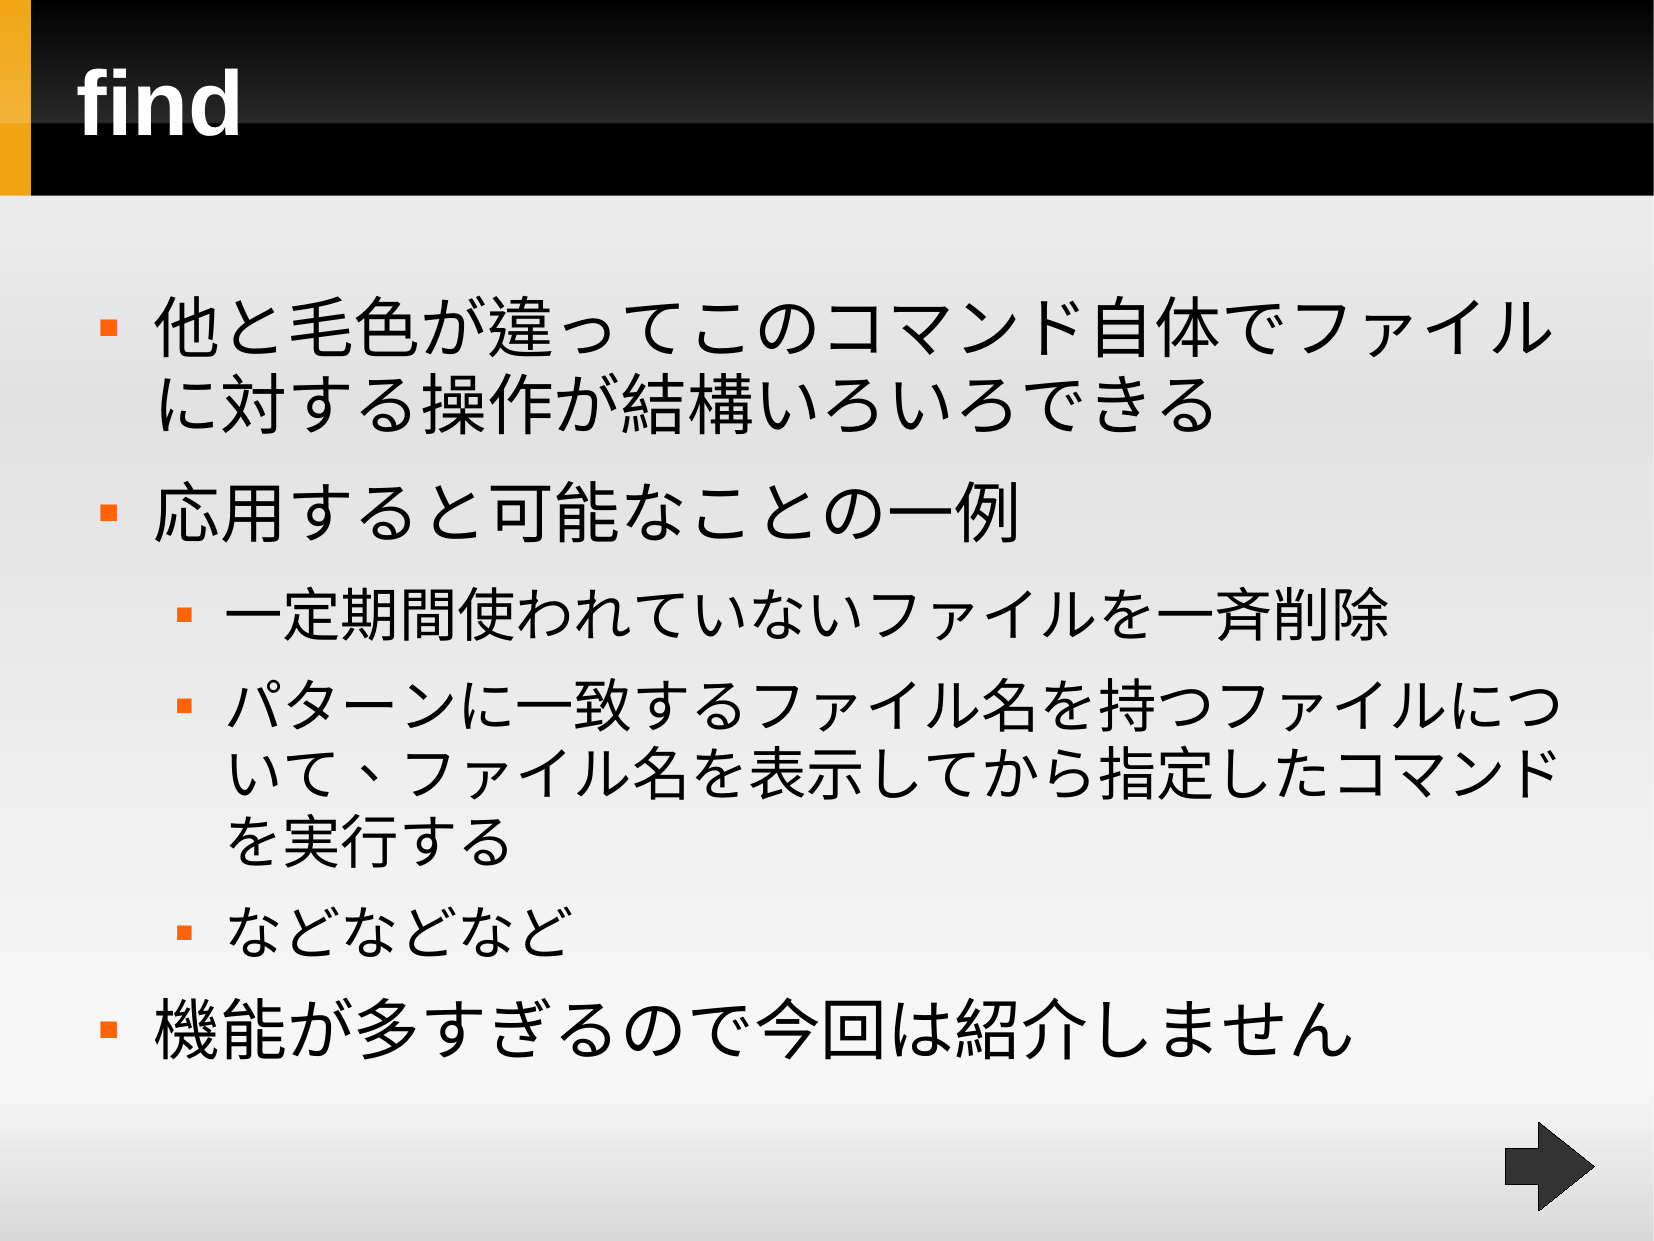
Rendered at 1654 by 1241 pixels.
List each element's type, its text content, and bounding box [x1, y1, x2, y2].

text_box [1505, 1122, 1595, 1211]
title find [76, 7, 1565, 200]
picture [0, 0, 1654, 1241]
list 他と毛色が違ってこのコマンド自体でファイルに対する操作が結構いろいろできる 応用すると可能なことの一例 一定期間使われていないファイルを一斉削除 パターンに一致するファイル名を持つファイルについて、ファイル名を表示してから指定したコマンドを実行する などなどなど 機能が多すぎるので今回は紹介しません [82, 290, 1571, 1094]
